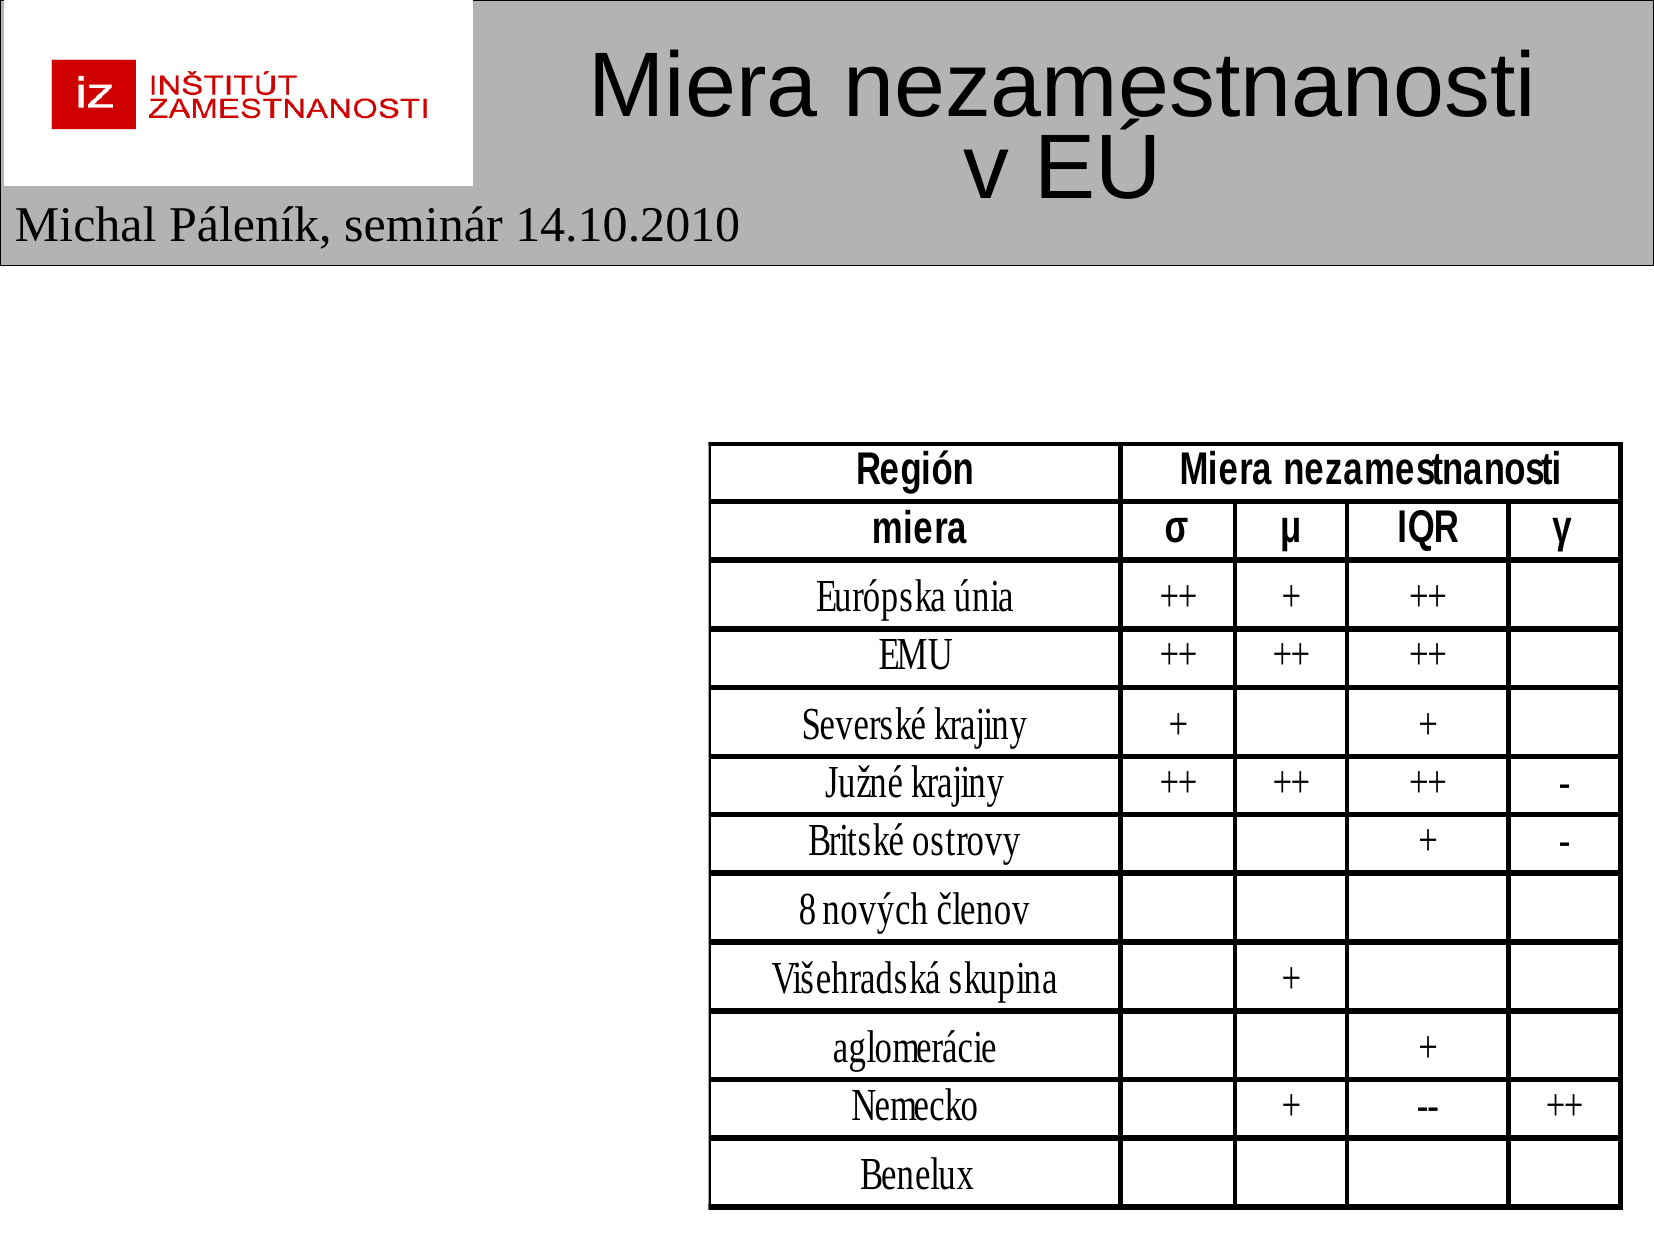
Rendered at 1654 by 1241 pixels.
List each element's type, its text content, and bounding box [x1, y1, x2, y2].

chart [708, 442, 1625, 1211]
title Miera nezamestnanosti v EÚ [561, 37, 1565, 229]
picture [4, 0, 473, 186]
